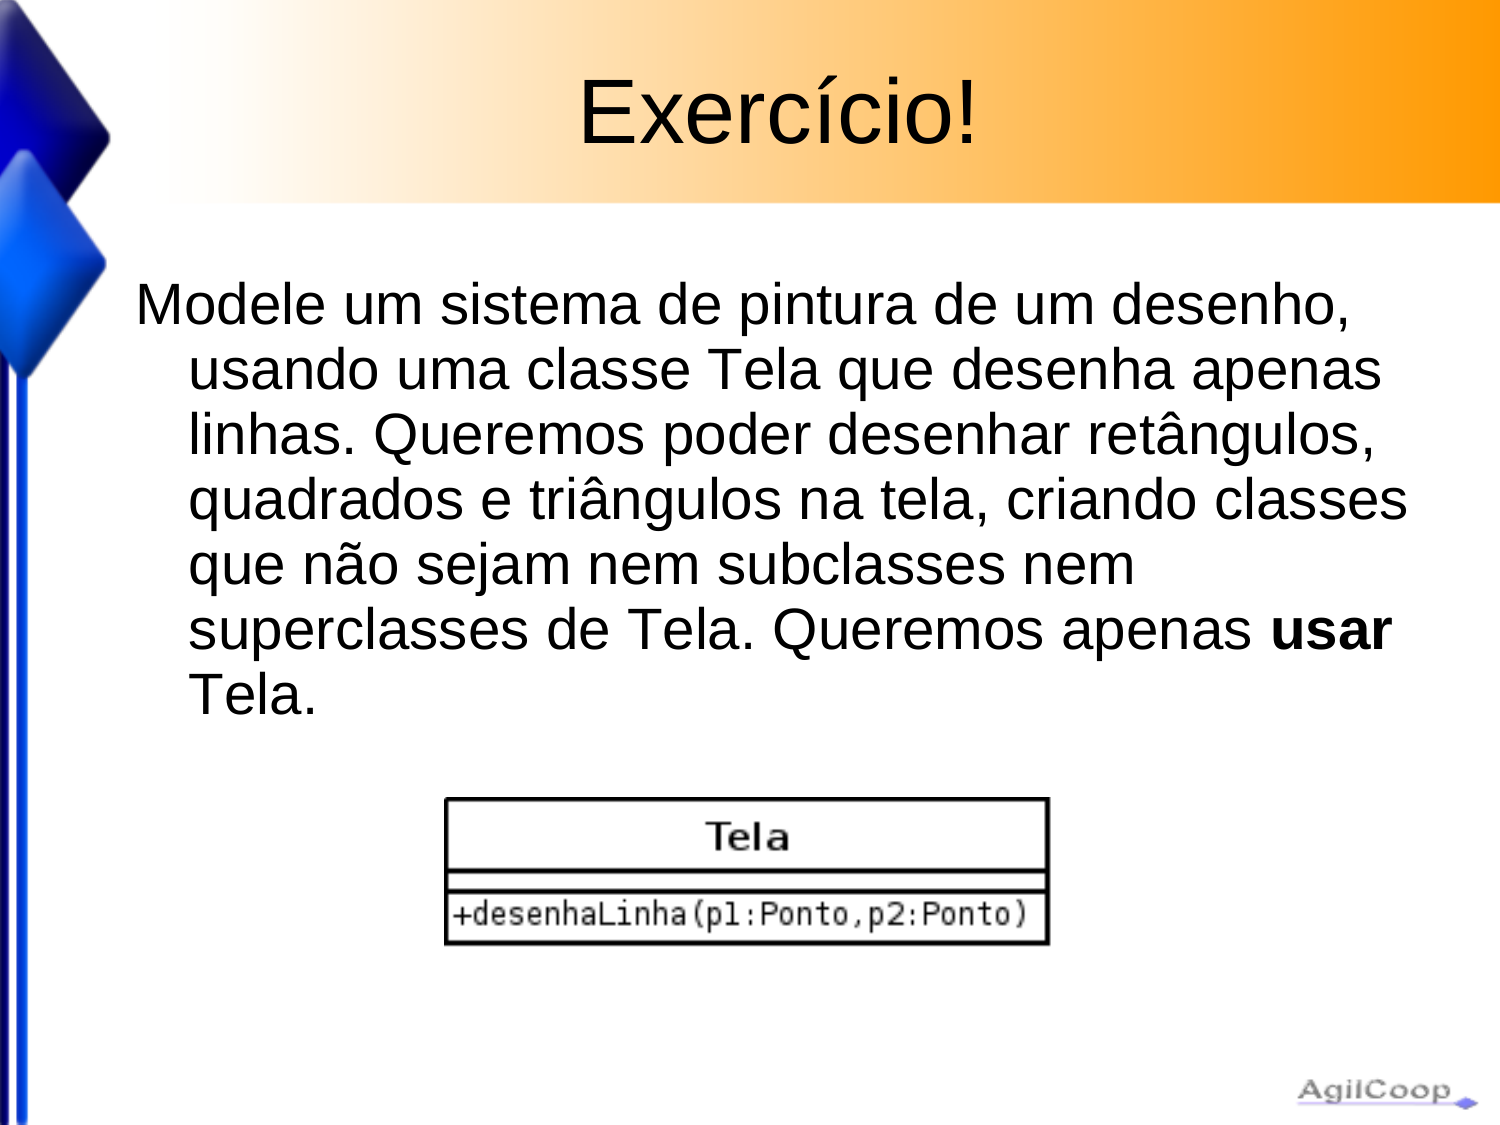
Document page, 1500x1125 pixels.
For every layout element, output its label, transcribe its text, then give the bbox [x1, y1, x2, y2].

title Exercício! [82, 15, 1477, 208]
list Modele um sistema de pintura de um desenho, usando uma classe Tela que desenha apenas linhas. Queremos poder desenhar retângulos, quadrados e triângulos na tela, criando classes que não sejam nem subclasses nem superclasses de Tela. Queremos apenas usar Tela. [118, 271, 1447, 1108]
picture [0, 0, 1500, 1125]
